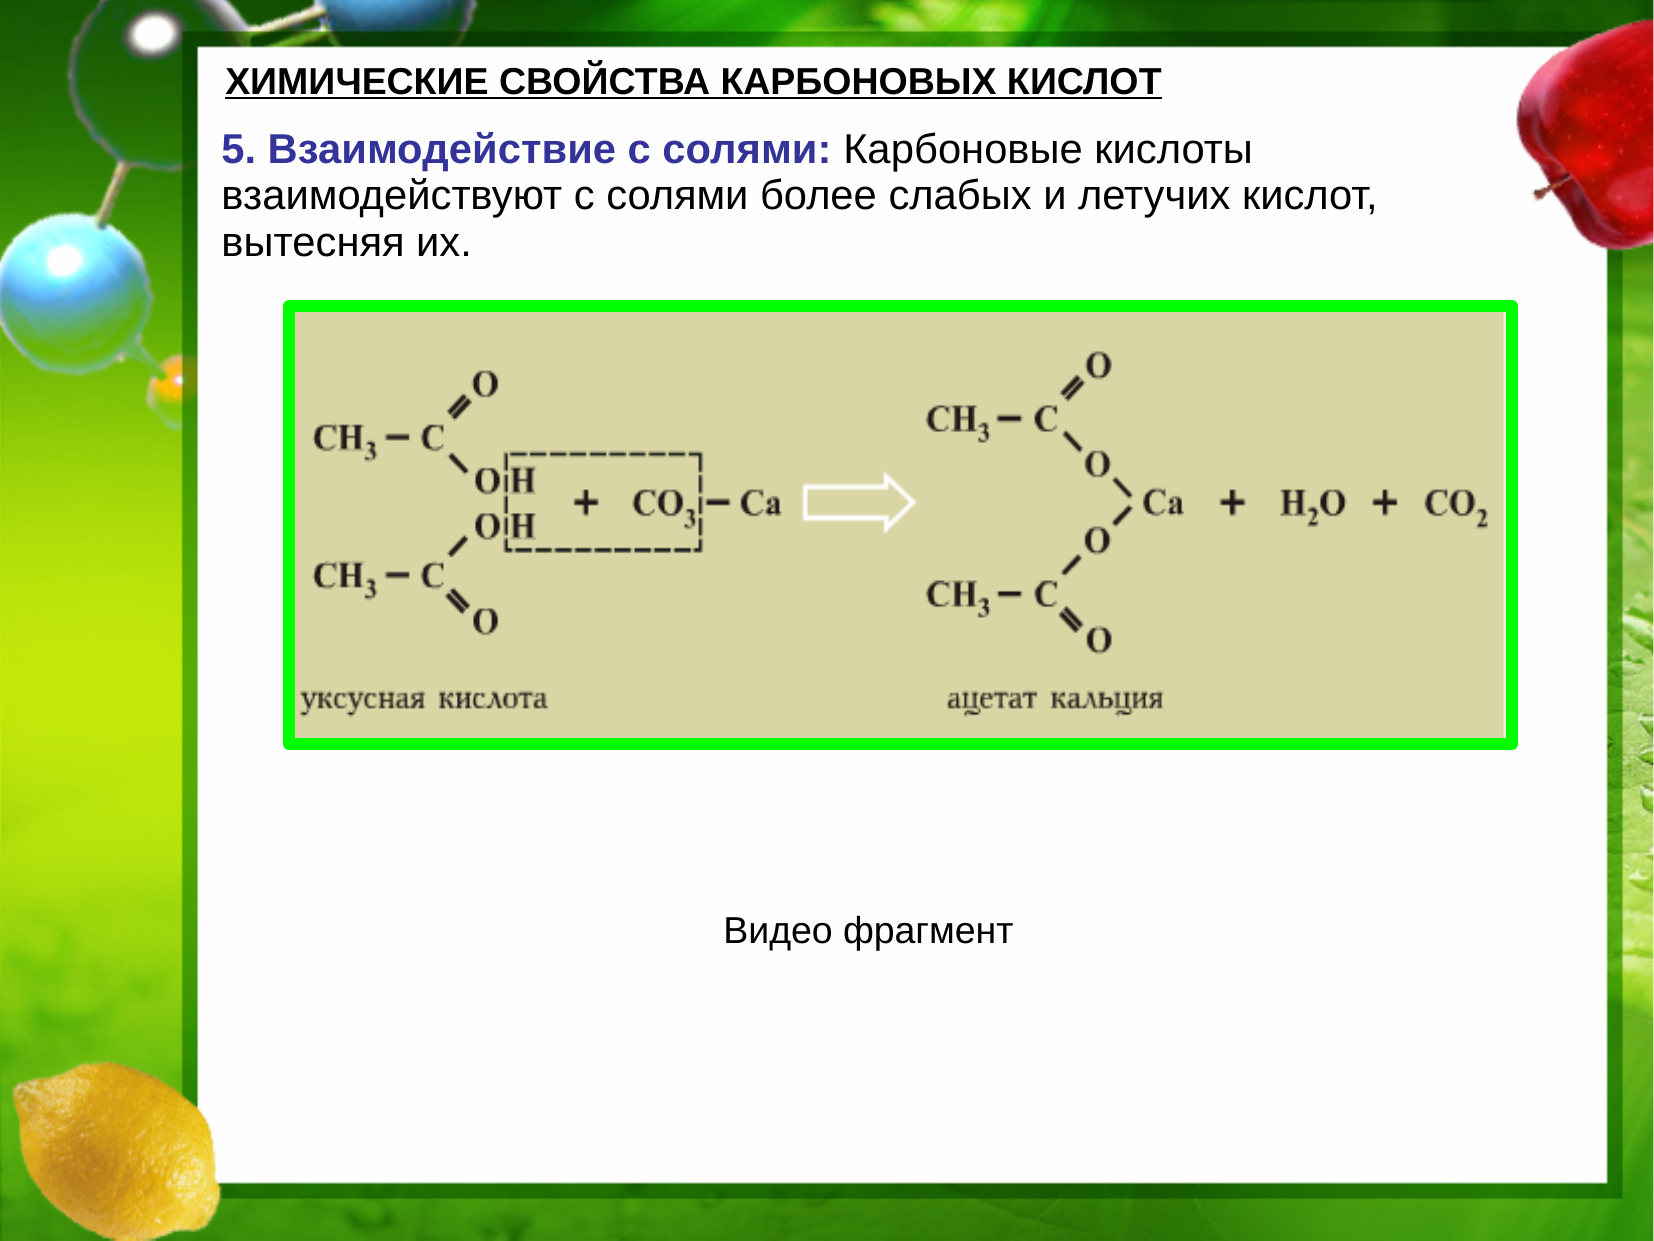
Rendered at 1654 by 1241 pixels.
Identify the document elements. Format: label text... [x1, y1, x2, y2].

text_box 5. Взаимодействие с солями: Карбоновые кислоты взаимодействуют с солями более слабых и летучих кислот, вытесняя их. [206, 118, 1576, 279]
picture [0, 0, 1654, 1241]
text_box Видео фрагмент [708, 902, 1063, 1004]
text_box ХИМИЧЕСКИЕ СВОЙСТВА КАРБОНОВЫХ КИСЛОТ [210, 53, 1296, 112]
